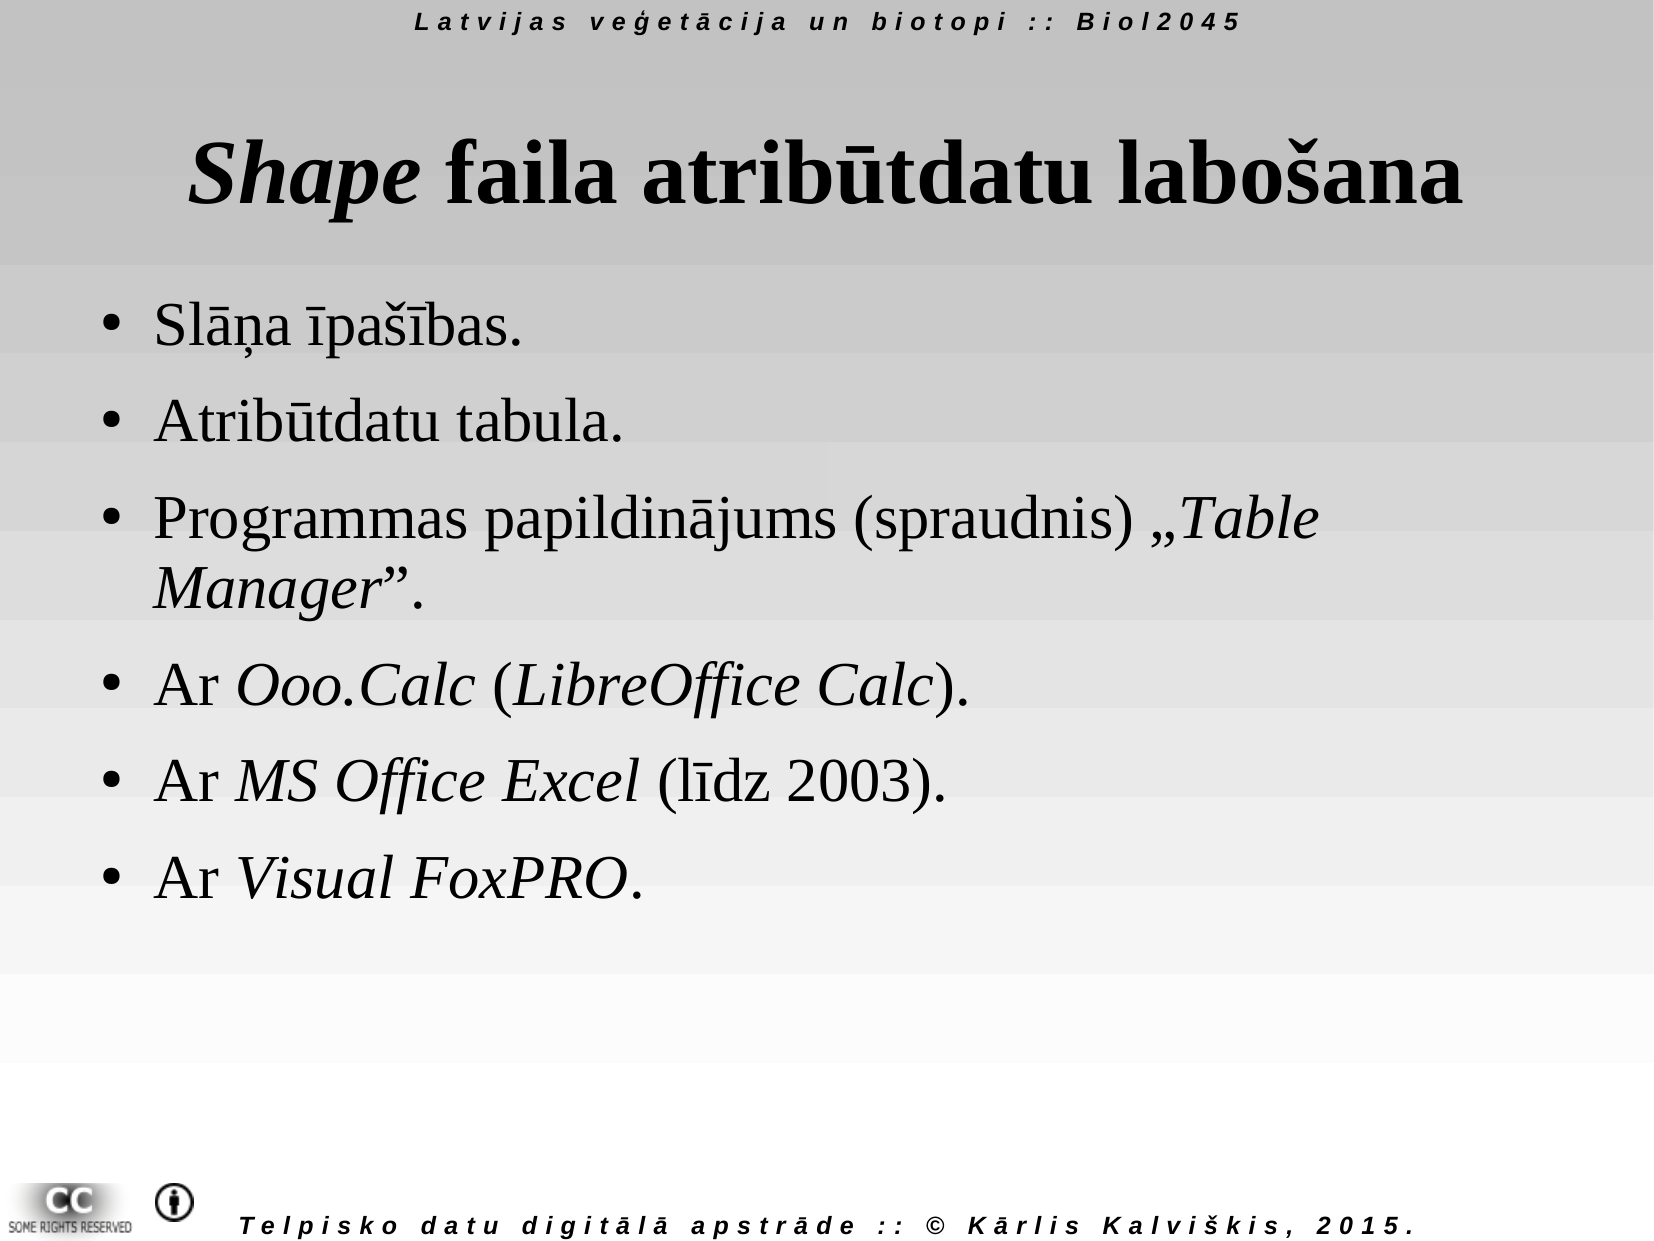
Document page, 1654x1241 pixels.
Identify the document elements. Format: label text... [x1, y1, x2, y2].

list Slāņa īpašības. Atribūtdatu tabula. Programmas papildinājums (spraudnis) „Table Manager”. Ar Ooo.Calc (LibreOffice Calc). Ar MS Office Excel (līdz 2003). Ar Visual FoxPRO. [82, 289, 1571, 1098]
picture [0, 0, 1654, 1241]
title Shape faila atribūtdatu labošana [29, 56, 1625, 289]
